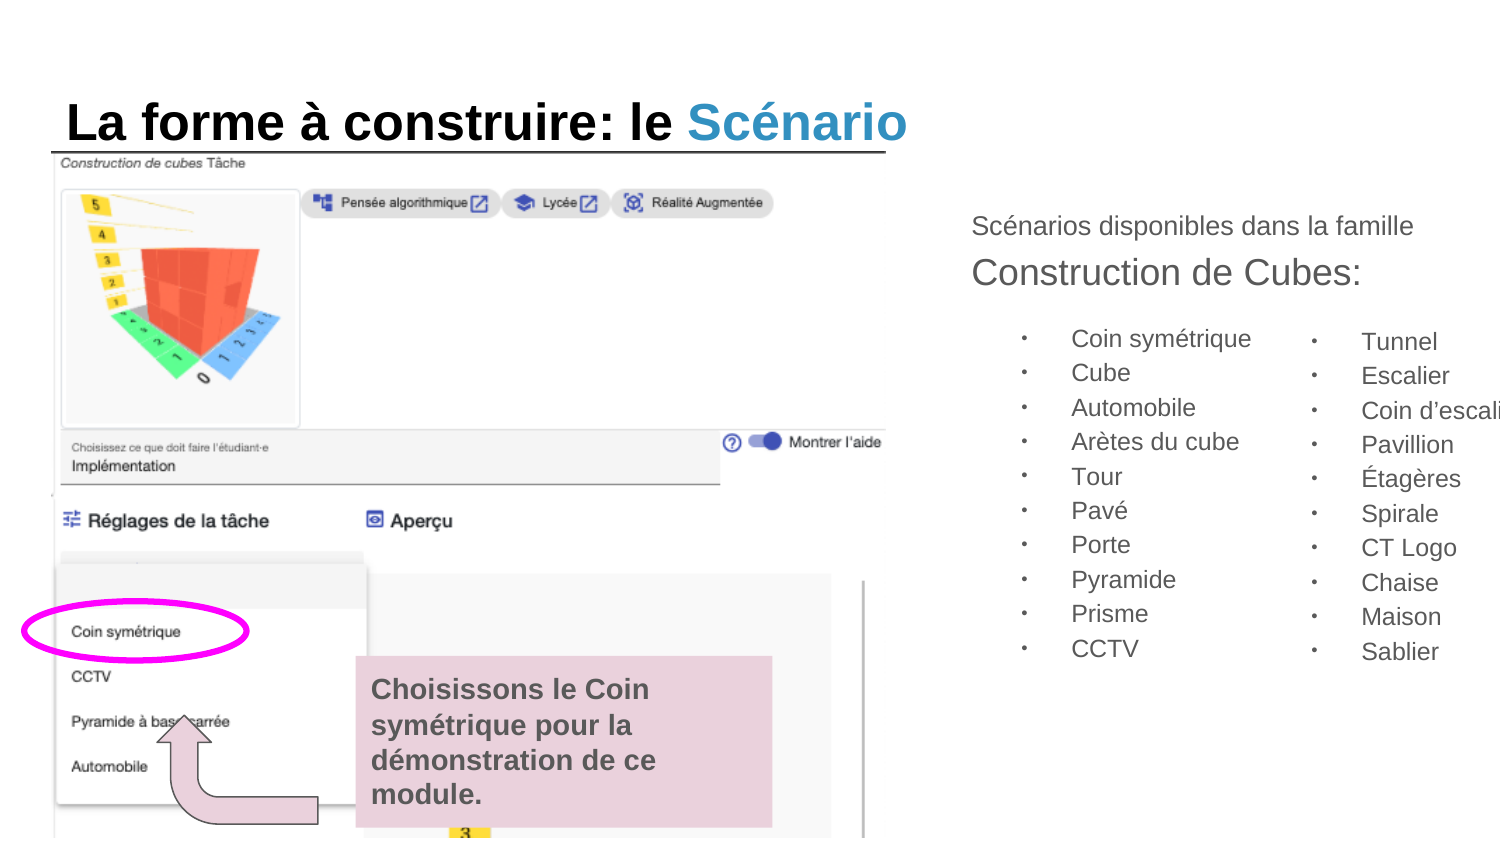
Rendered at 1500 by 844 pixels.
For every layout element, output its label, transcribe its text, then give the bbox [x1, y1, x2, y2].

title La forme à construire: le Scénario [51, 72, 1449, 167]
text_box Tunnel Escalier Coin d’escalier Pavillion Étagères Spirale CT Logo Chaise Maison Sablier [1246, 305, 1500, 681]
list Scénarios disponibles dans la famille Construction de Cubes: Coin symétrique Cube Automobile Arètes du cube Tour Pavé Porte Pyramide Prisme CCTV [956, 189, 1449, 750]
picture [51, 167, 886, 838]
picture [51, 605, 243, 657]
text_box Choisissons le Coin symétrique pour la démonstration de ce module. [355, 655, 773, 828]
text_box [156, 715, 318, 825]
